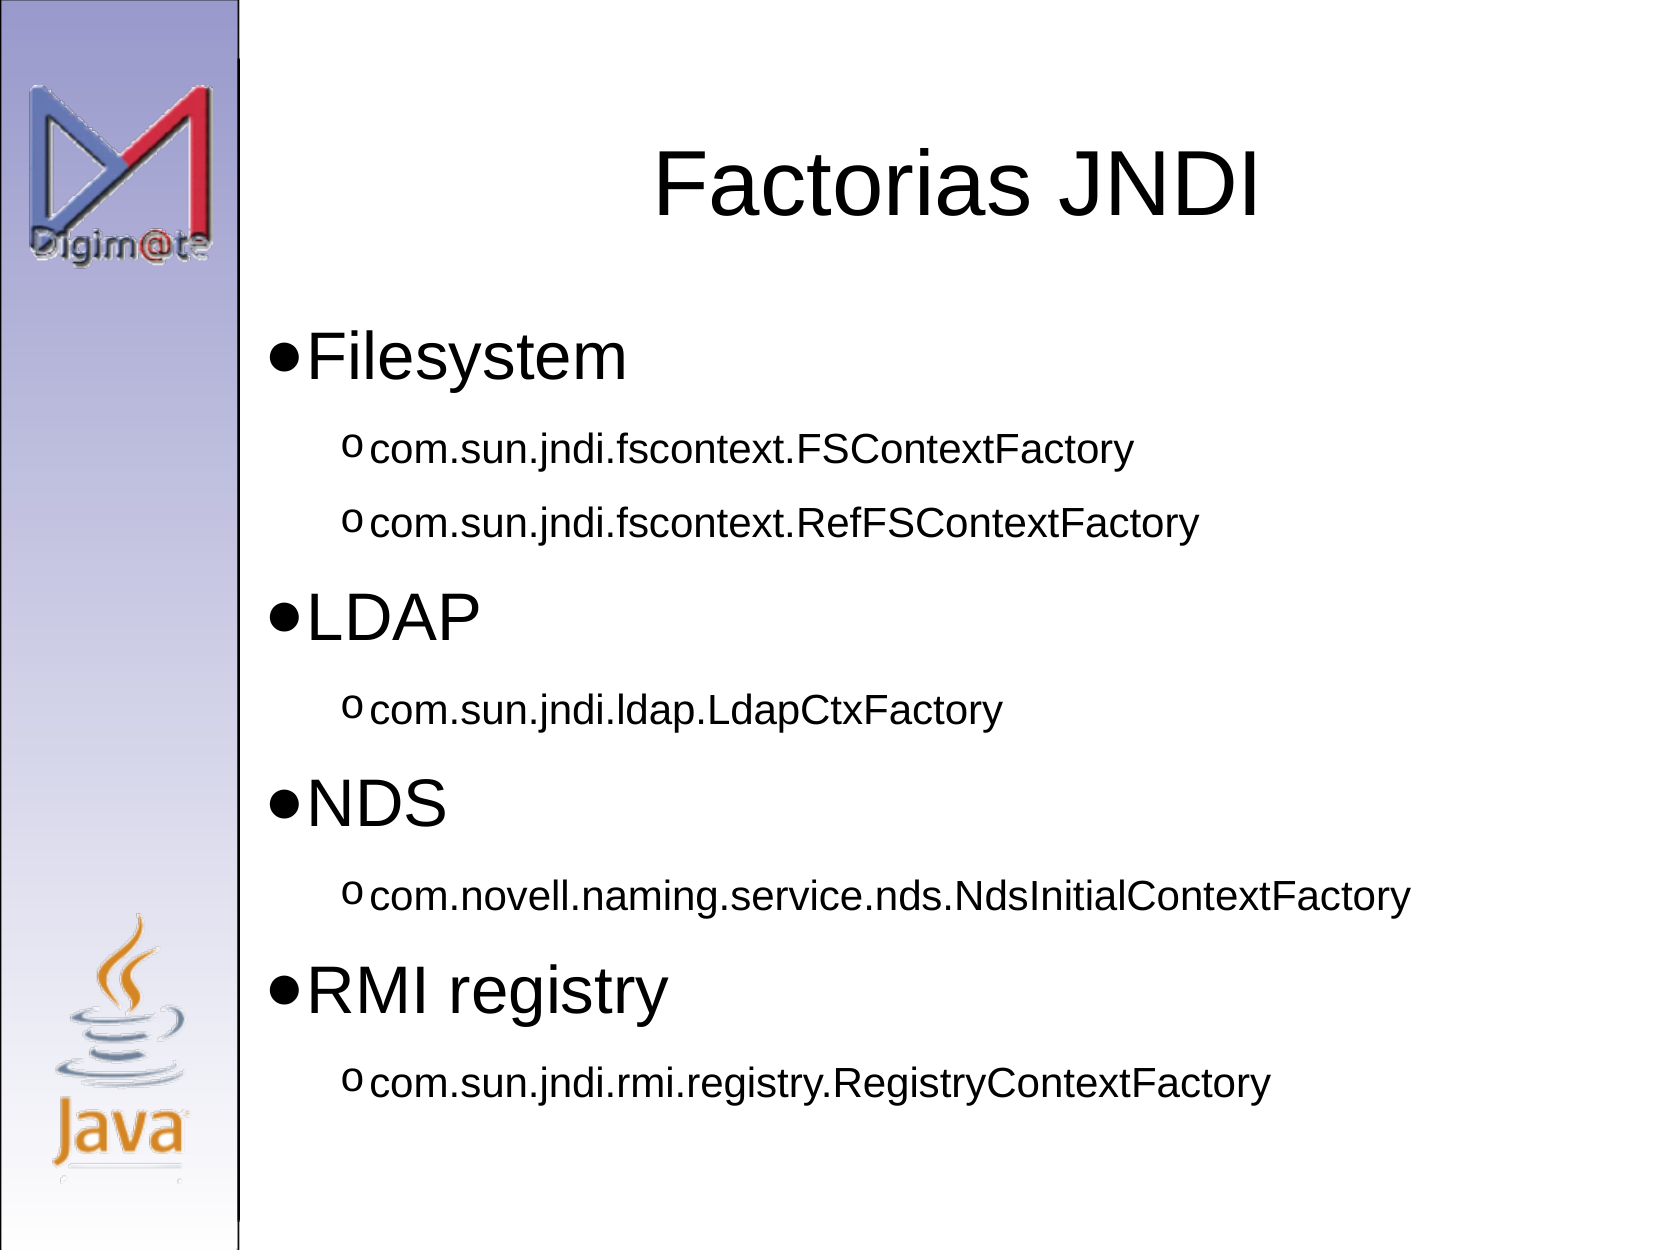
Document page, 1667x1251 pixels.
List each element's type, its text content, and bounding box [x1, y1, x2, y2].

list Filesystem com.sun.jndi.fscontext.FSContextFactory com.sun.jndi.fscontext.RefFSContextFactory LDAP com.sun.jndi.ldap.LdapCtxFactory NDS com.novell.naming.service.nds.NdsInitialContextFactory RMI registry com.sun.jndi.rmi.registry.RegistryContextFactory [238, 297, 1650, 1115]
title Factorias JNDI [267, 65, 1650, 281]
picture [0, 0, 1667, 1250]
